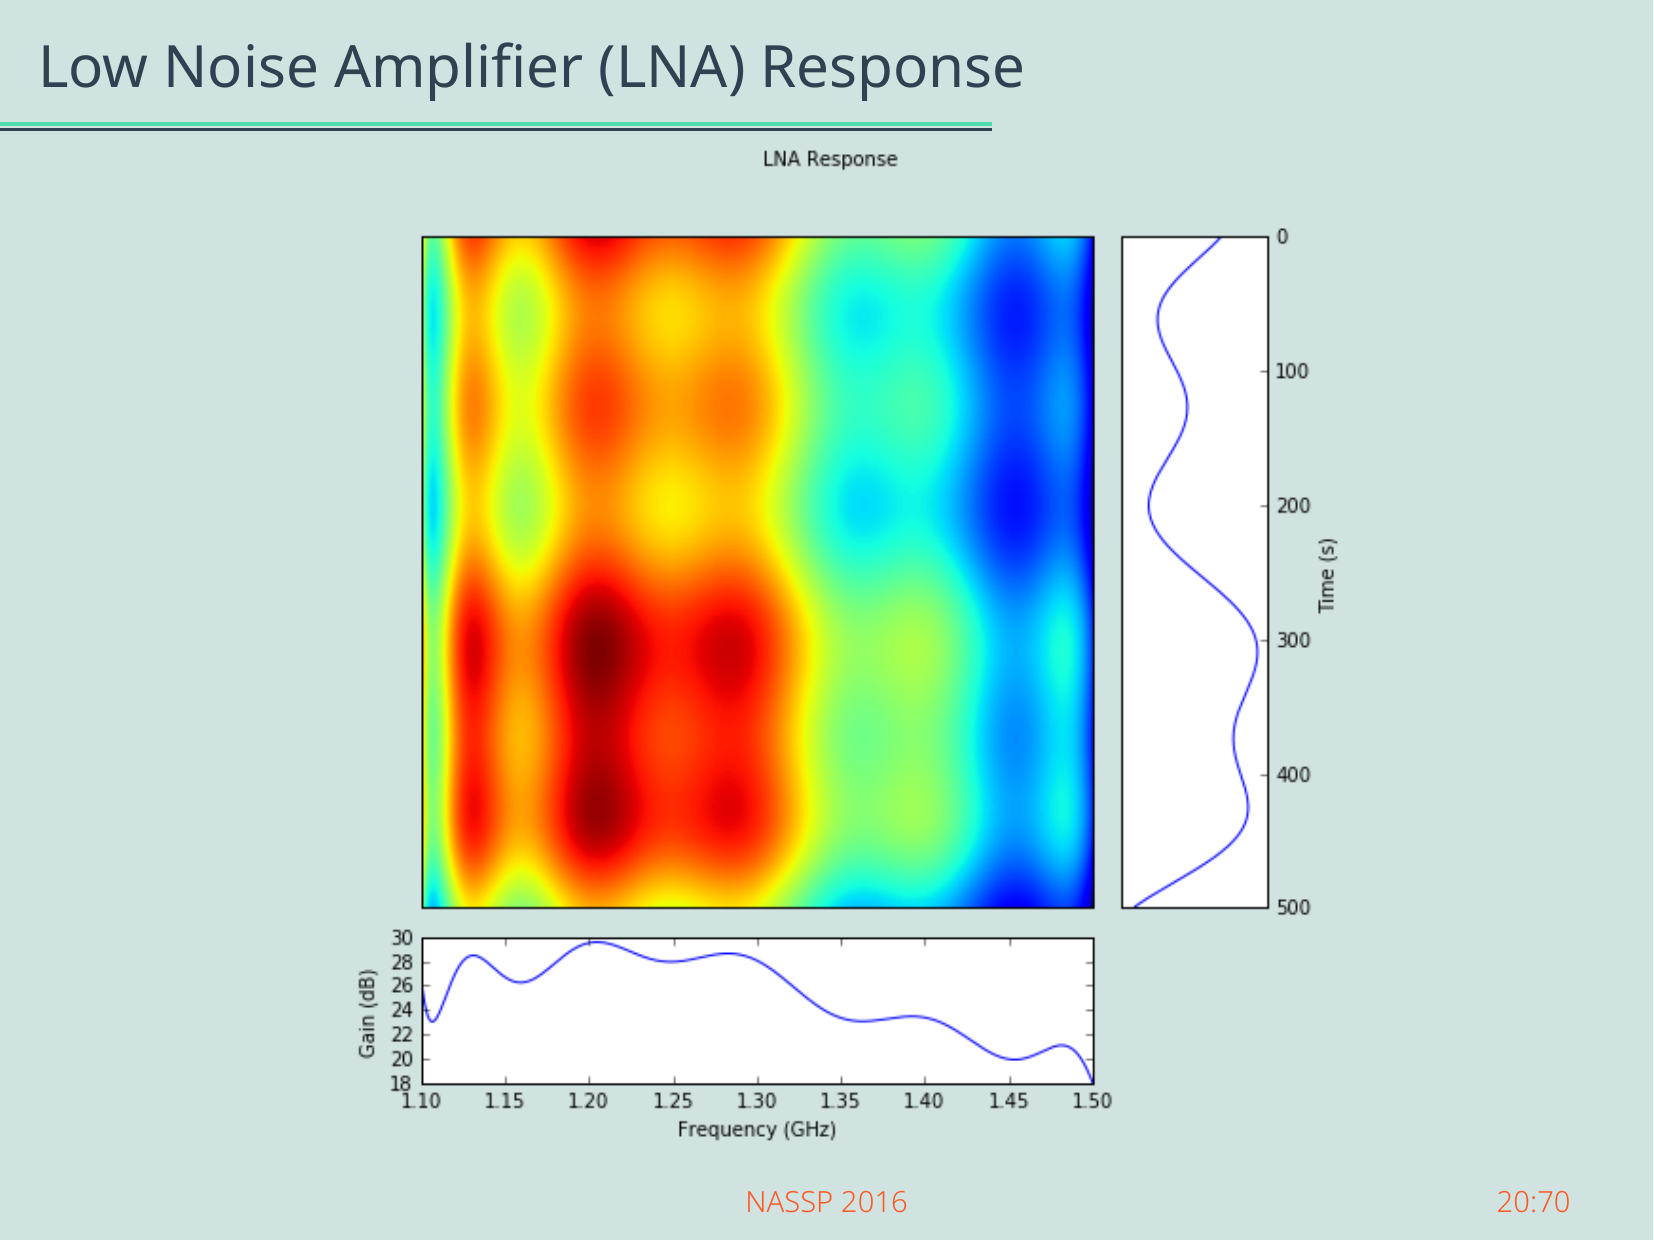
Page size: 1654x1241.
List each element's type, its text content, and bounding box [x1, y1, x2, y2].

text_box Low Noise Amplifier (LNA) Response [23, 17, 1063, 103]
picture [348, 138, 1353, 1152]
